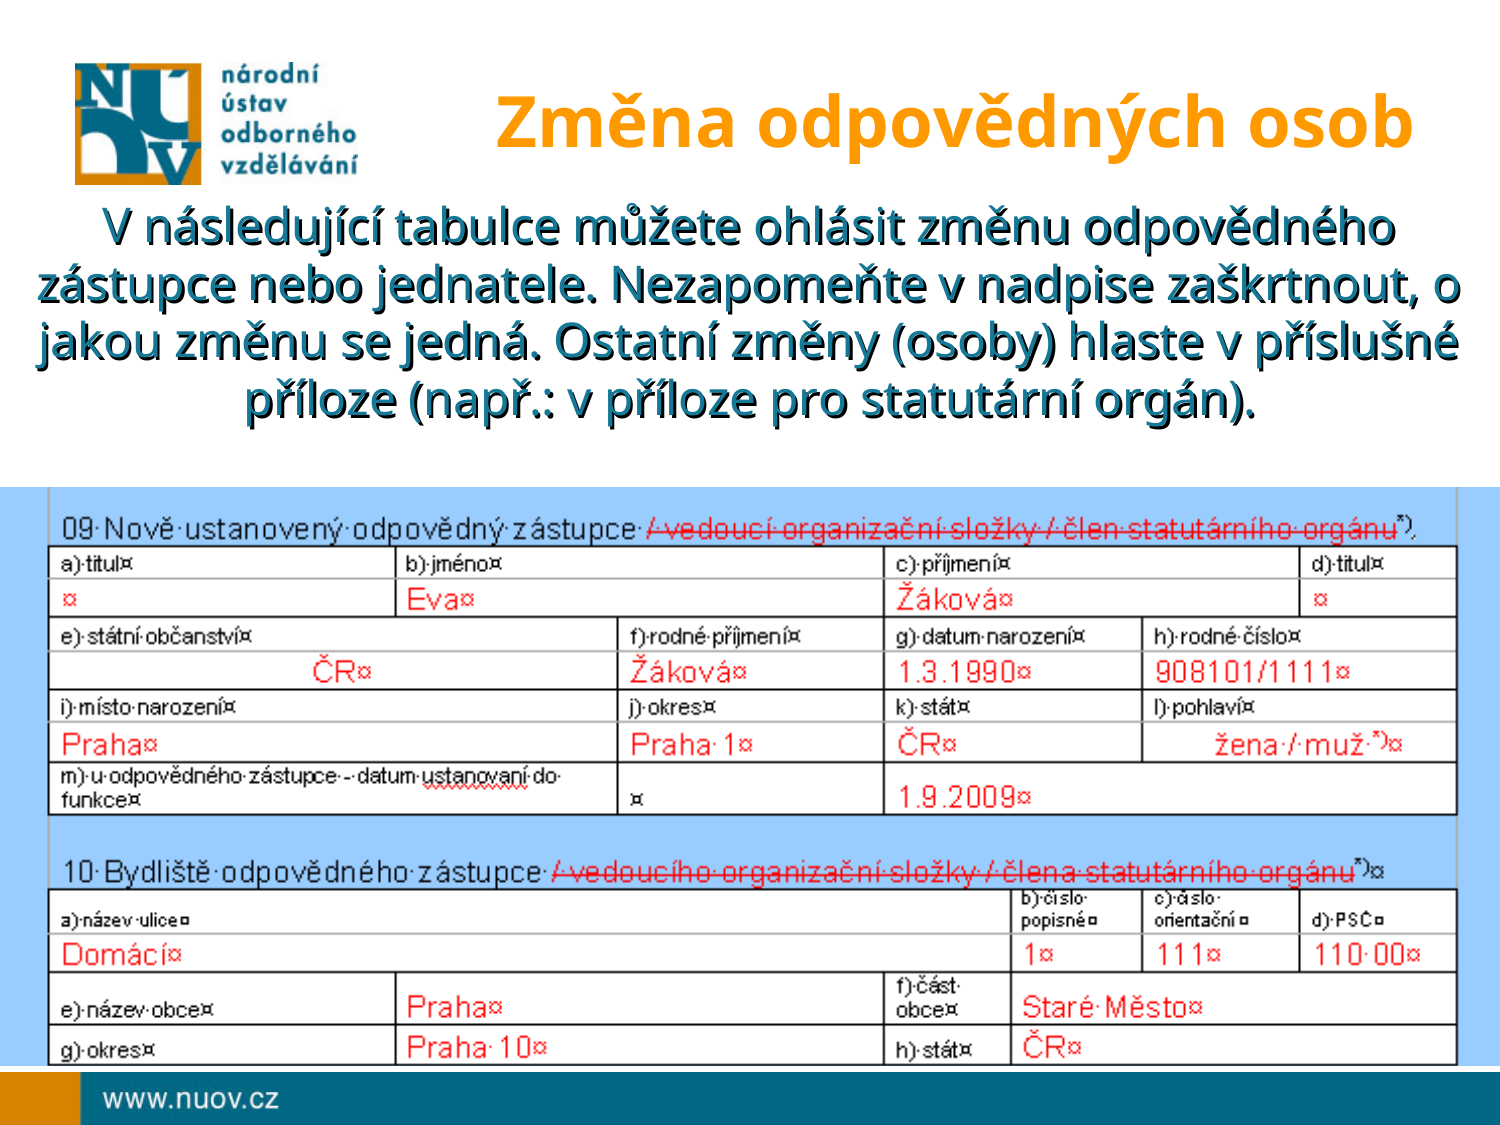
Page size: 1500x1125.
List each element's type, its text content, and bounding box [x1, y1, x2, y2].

text_box V následující tabulce můžete ohlásit změnu odpovědného zástupce nebo jednatele. Nezapomeňte v nadpise zaškrtnout, o jakou změnu se jedná. Ostatní změny (osoby) hlaste v příslušné příloze (např.: v příloze pro statutární orgán). [0, 187, 1500, 433]
title Změna odpovědných osob [412, 62, 1500, 175]
text_box [75, 62, 358, 185]
text_box [0, 1072, 1500, 1125]
picture [0, 487, 1500, 1066]
